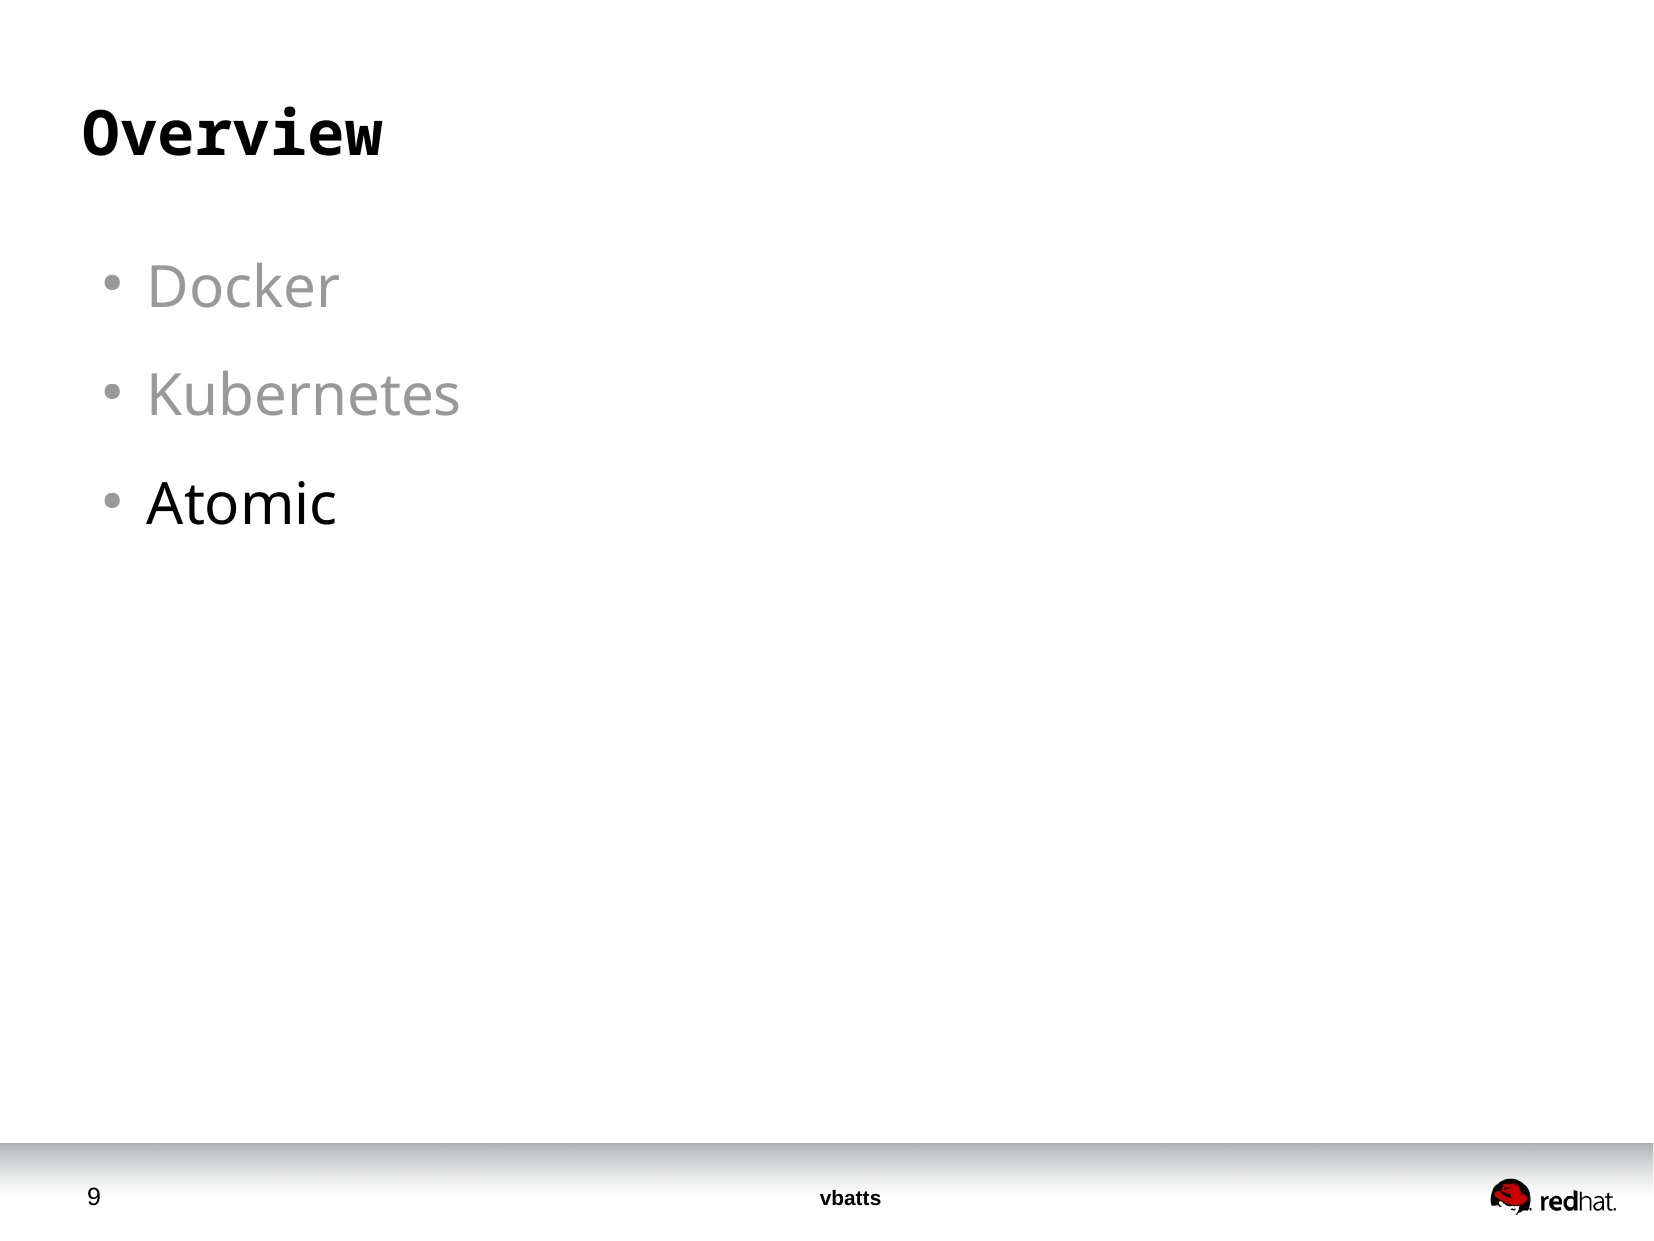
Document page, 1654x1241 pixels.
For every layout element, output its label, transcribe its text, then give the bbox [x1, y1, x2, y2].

picture [0, 1143, 1654, 1241]
list Docker Kubernetes Atomic [86, 244, 1576, 1039]
title Overview [82, 37, 1571, 226]
